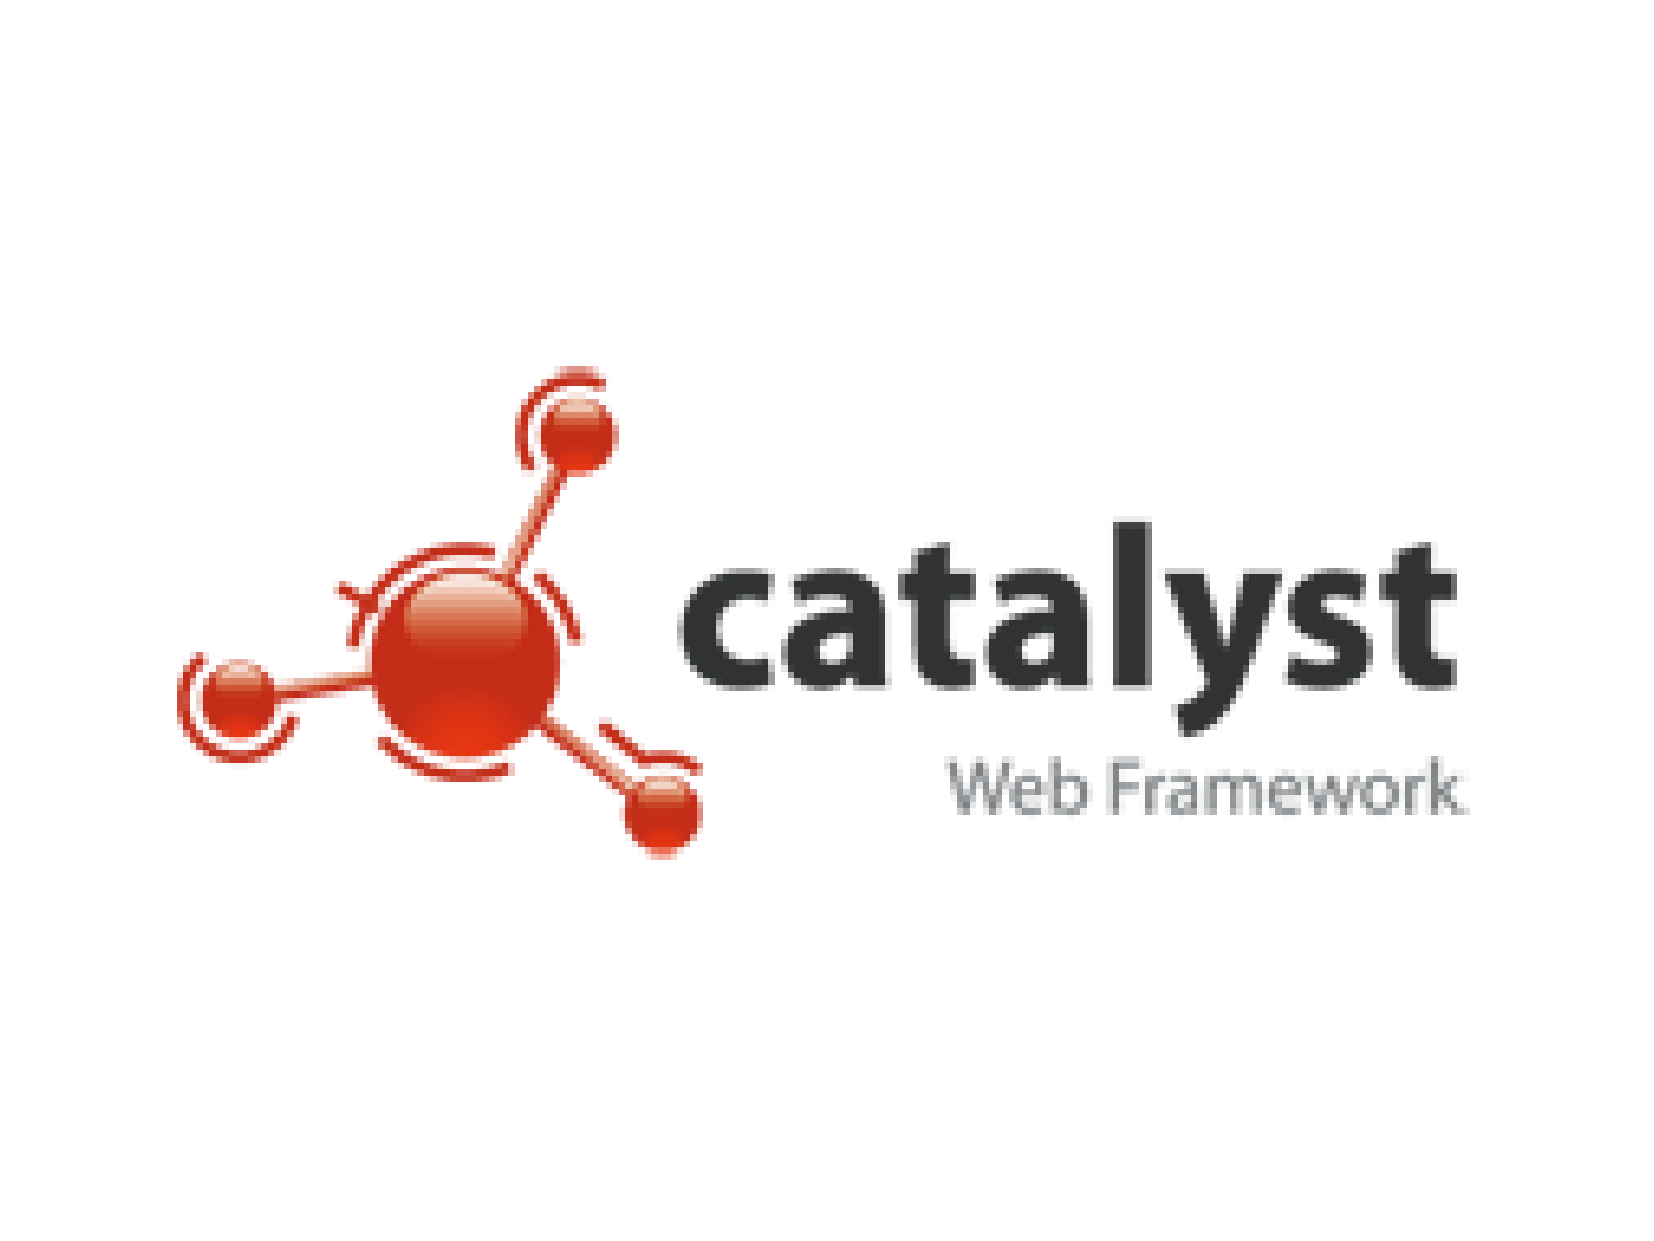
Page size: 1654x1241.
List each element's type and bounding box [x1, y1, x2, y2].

picture [177, 360, 1477, 880]
